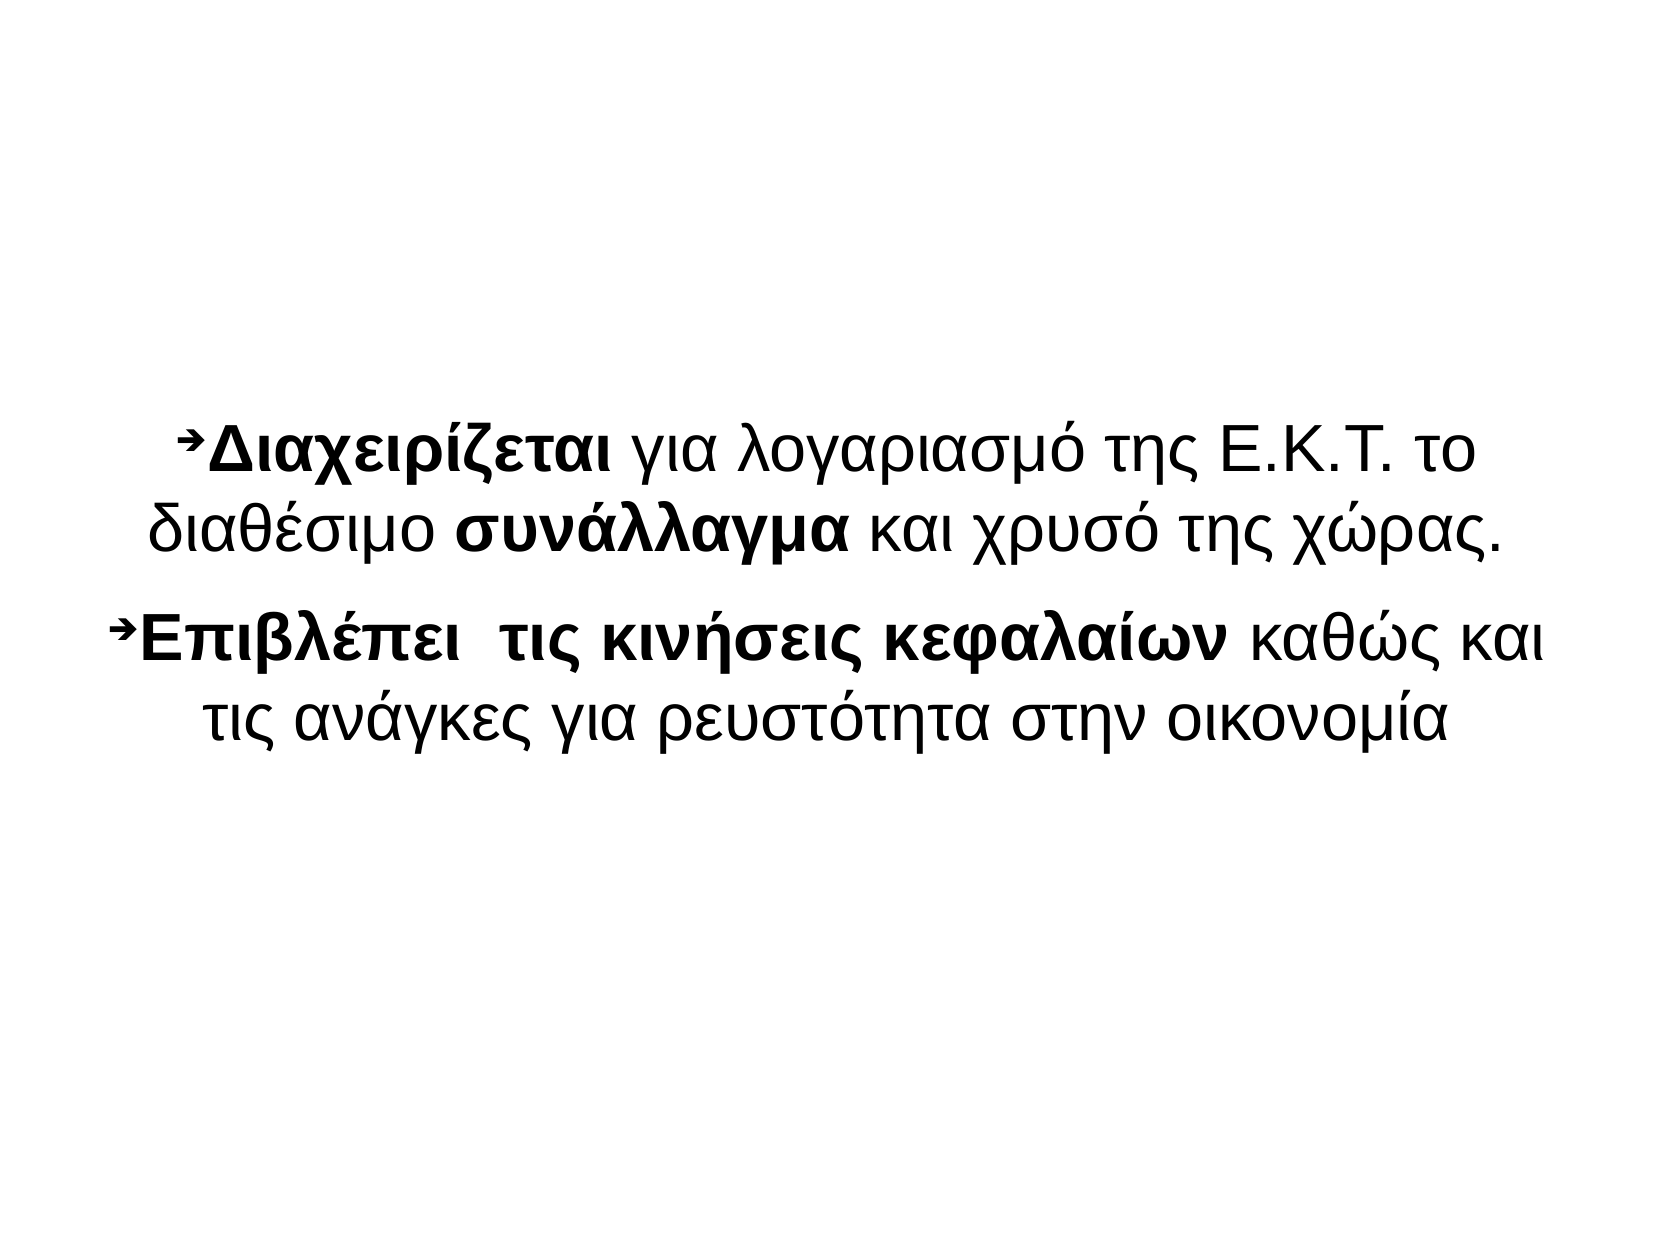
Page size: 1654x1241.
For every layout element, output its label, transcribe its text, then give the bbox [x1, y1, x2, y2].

subtitle Διαχειρίζεται για λογαριασμό της Ε.Κ.Τ. το διαθέσιμο συνάλλαγμα και χρυσό της χώρας. Επιβλέπει τις κινήσεις κεφαλαίων καθώς και τις ανάγκες για ρευστότητα στην οικονομία [82, 402, 1571, 756]
